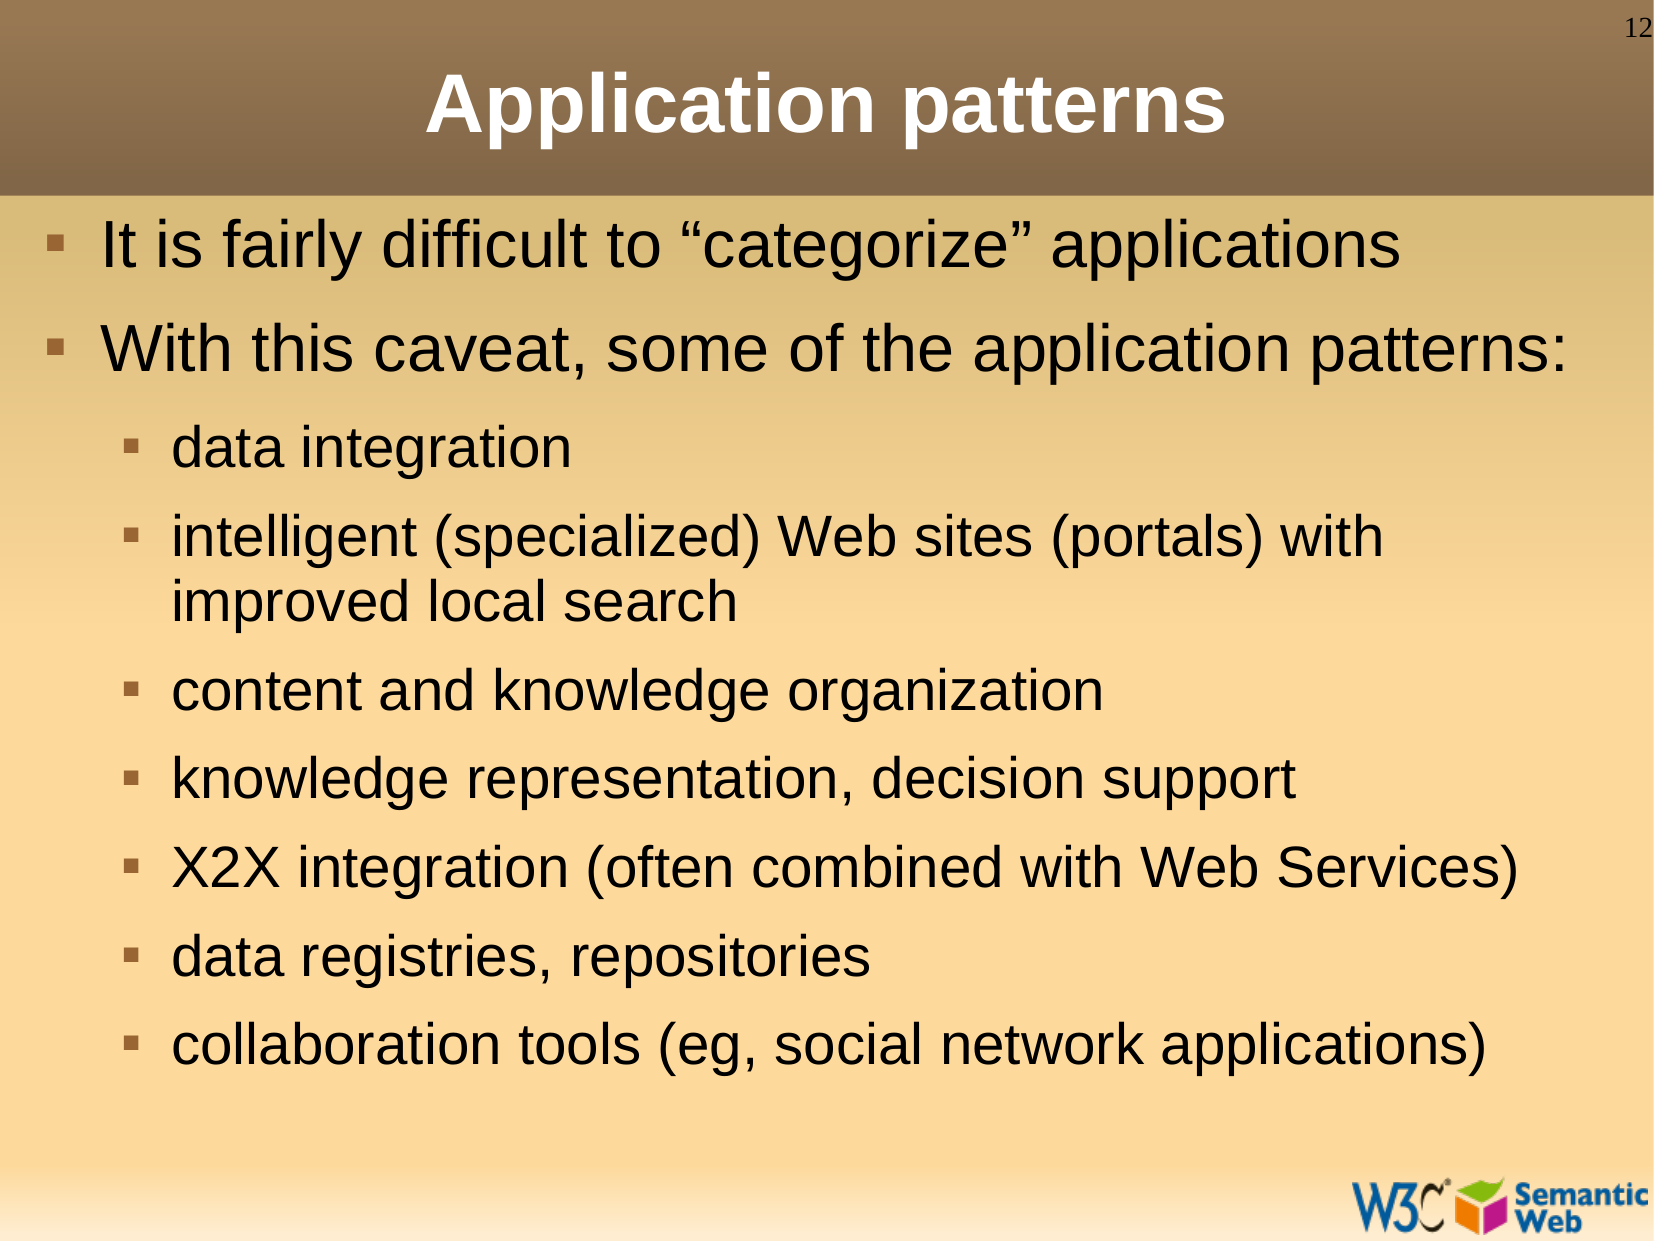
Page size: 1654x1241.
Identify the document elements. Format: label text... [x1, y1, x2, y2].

picture [0, 208, 1654, 1241]
list It is fairly difficult to “categorize” applications With this caveat, some of the application patterns: data integration intelligent (specialized) Web sites (portals) with improved local search content and knowledge organization knowledge representation, decision support X2X integration (often combined with Web Services) data registries, repositories collaboration tools (eg, social network applications) [29, 206, 1624, 1193]
title Application patterns [0, 0, 1654, 208]
